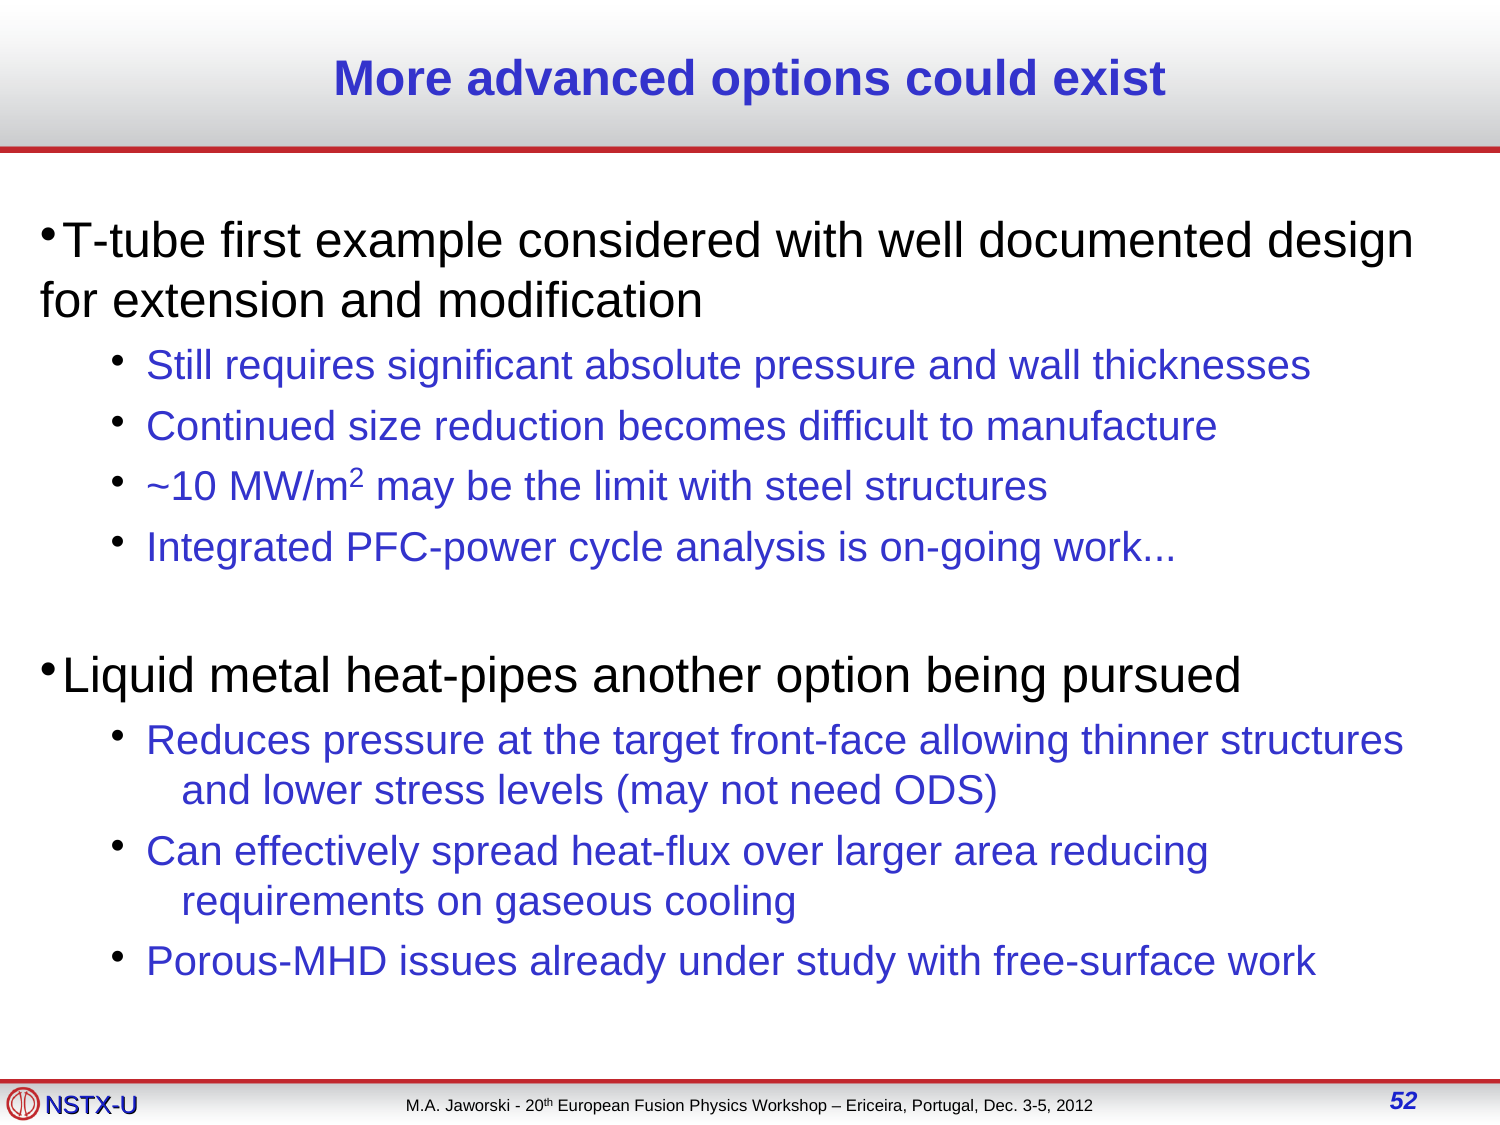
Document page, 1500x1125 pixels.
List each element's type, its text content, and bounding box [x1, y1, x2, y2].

text_box 52 [1374, 1076, 1500, 1124]
list T-tube first example considered with well documented design for extension and modification Still requires significant absolute pressure and wall thicknesses Continued size reduction becomes difficult to manufacture ~10 MW/m2 may be the limit with steel structures Integrated PFC-power cycle analysis is on-going work... Liquid metal heat-pipes another option being pursued Reduces pressure at the target front-face allowing thinner structures and lower stress levels (may not need ODS) Can effectively spread heat-flux over larger area reducing requirements on gaseous cooling Porous-MHD issues already under study with free-surface work [24, 200, 1463, 1051]
title More advanced options could exist [0, 0, 1500, 158]
